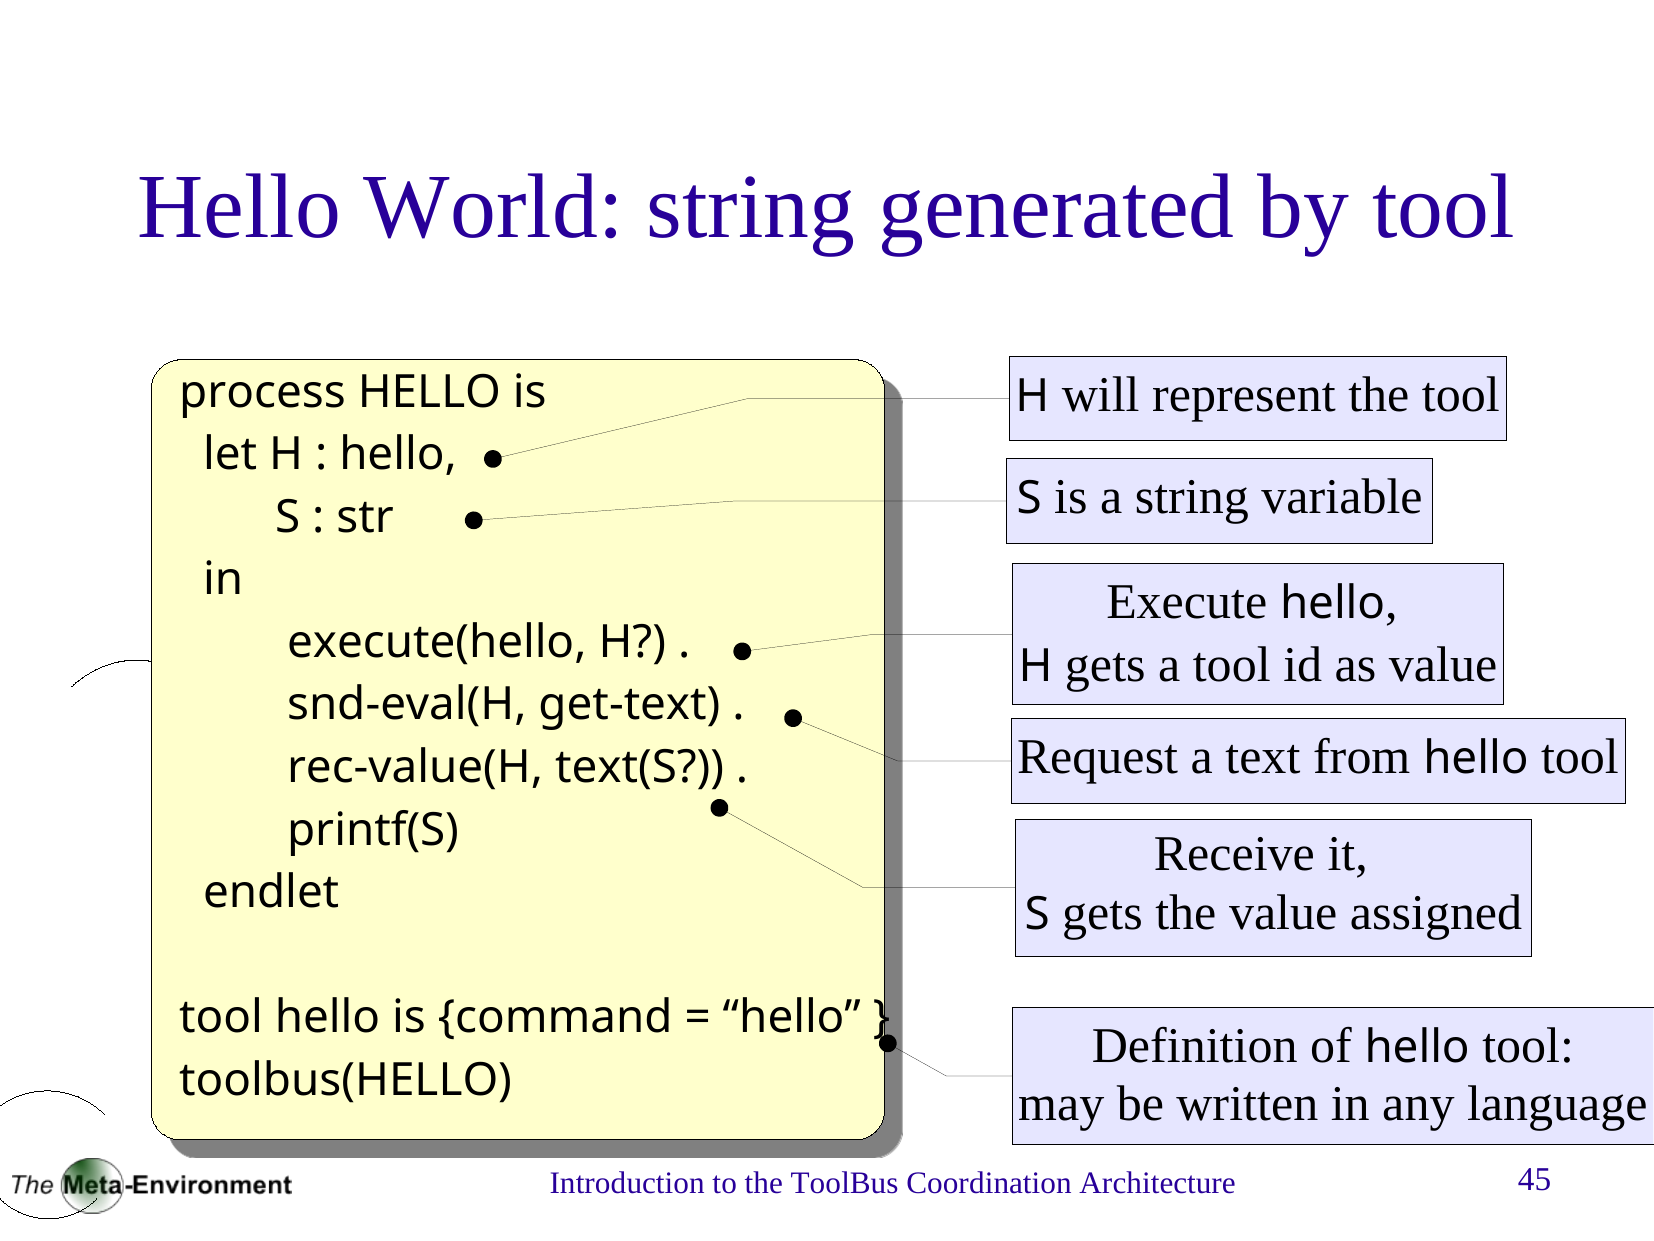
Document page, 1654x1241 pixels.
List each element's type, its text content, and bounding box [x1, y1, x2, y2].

picture [12, 1158, 292, 1214]
text_box H will represent the tool [1009, 356, 1507, 441]
text_box Execute hello, H gets a tool id as value [1012, 563, 1504, 705]
text_box Receive it, S gets the value assigned [1015, 819, 1532, 957]
text_box S is a string variable [1006, 458, 1433, 544]
title Hello World: string generated by tool [121, 102, 1534, 311]
text_box [151, 359, 885, 1140]
text_box Request a text from hello tool [1011, 718, 1626, 804]
text_box process HELLO is let H : hello, S : str in execute(hello, H?) . snd-eval(H, get-text) . rec-value(H, text(S?)) . printf(S) endlet tool hello is {command = “hello” } toolbus(HELLO) [179, 358, 868, 1127]
text_box Definition of hello tool: may be written in any language [1012, 1007, 1654, 1145]
